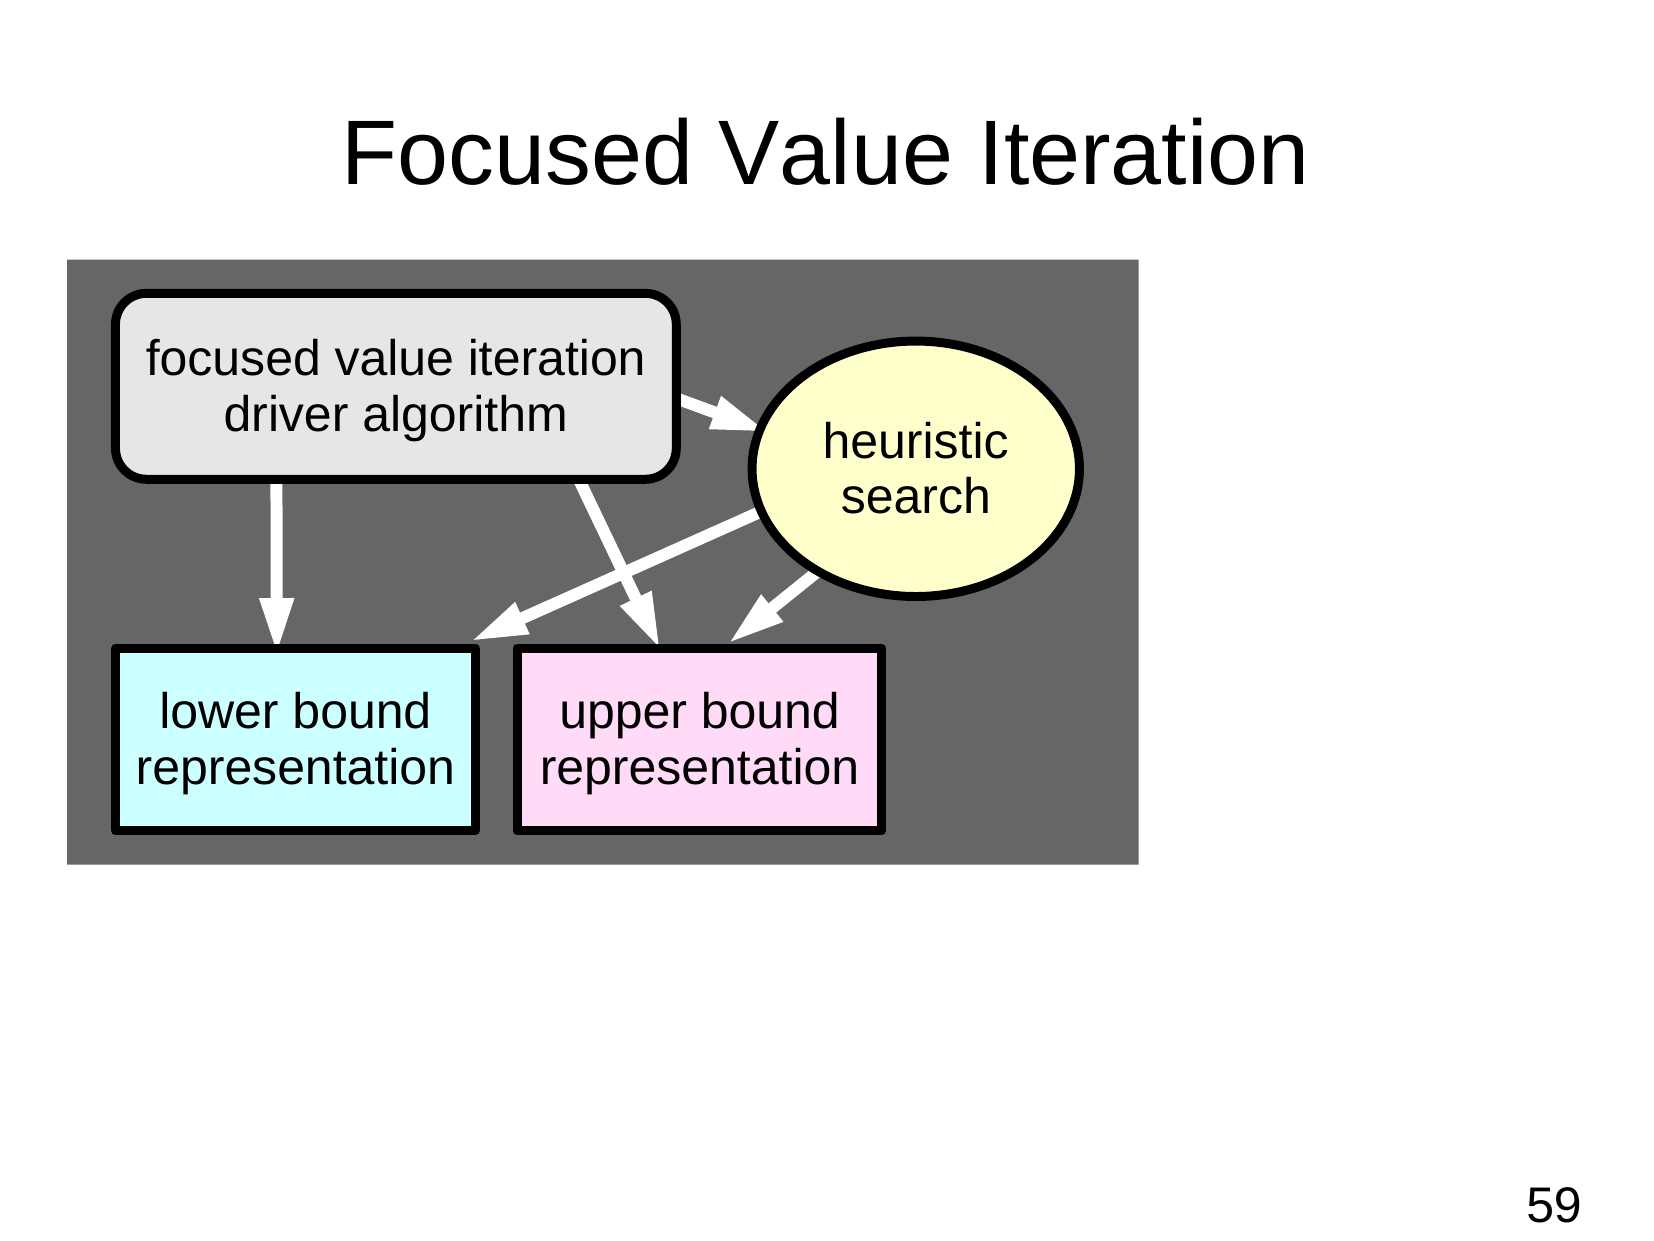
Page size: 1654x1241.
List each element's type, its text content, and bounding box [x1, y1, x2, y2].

text_box focused value iteration driver algorithm [115, 293, 677, 480]
text_box upper bound representation [517, 648, 882, 831]
text_box lower bound representation [115, 648, 476, 831]
text_box [67, 259, 1139, 865]
text_box heuristic search [752, 341, 1080, 597]
title Focused Value Iteration [82, 56, 1571, 250]
